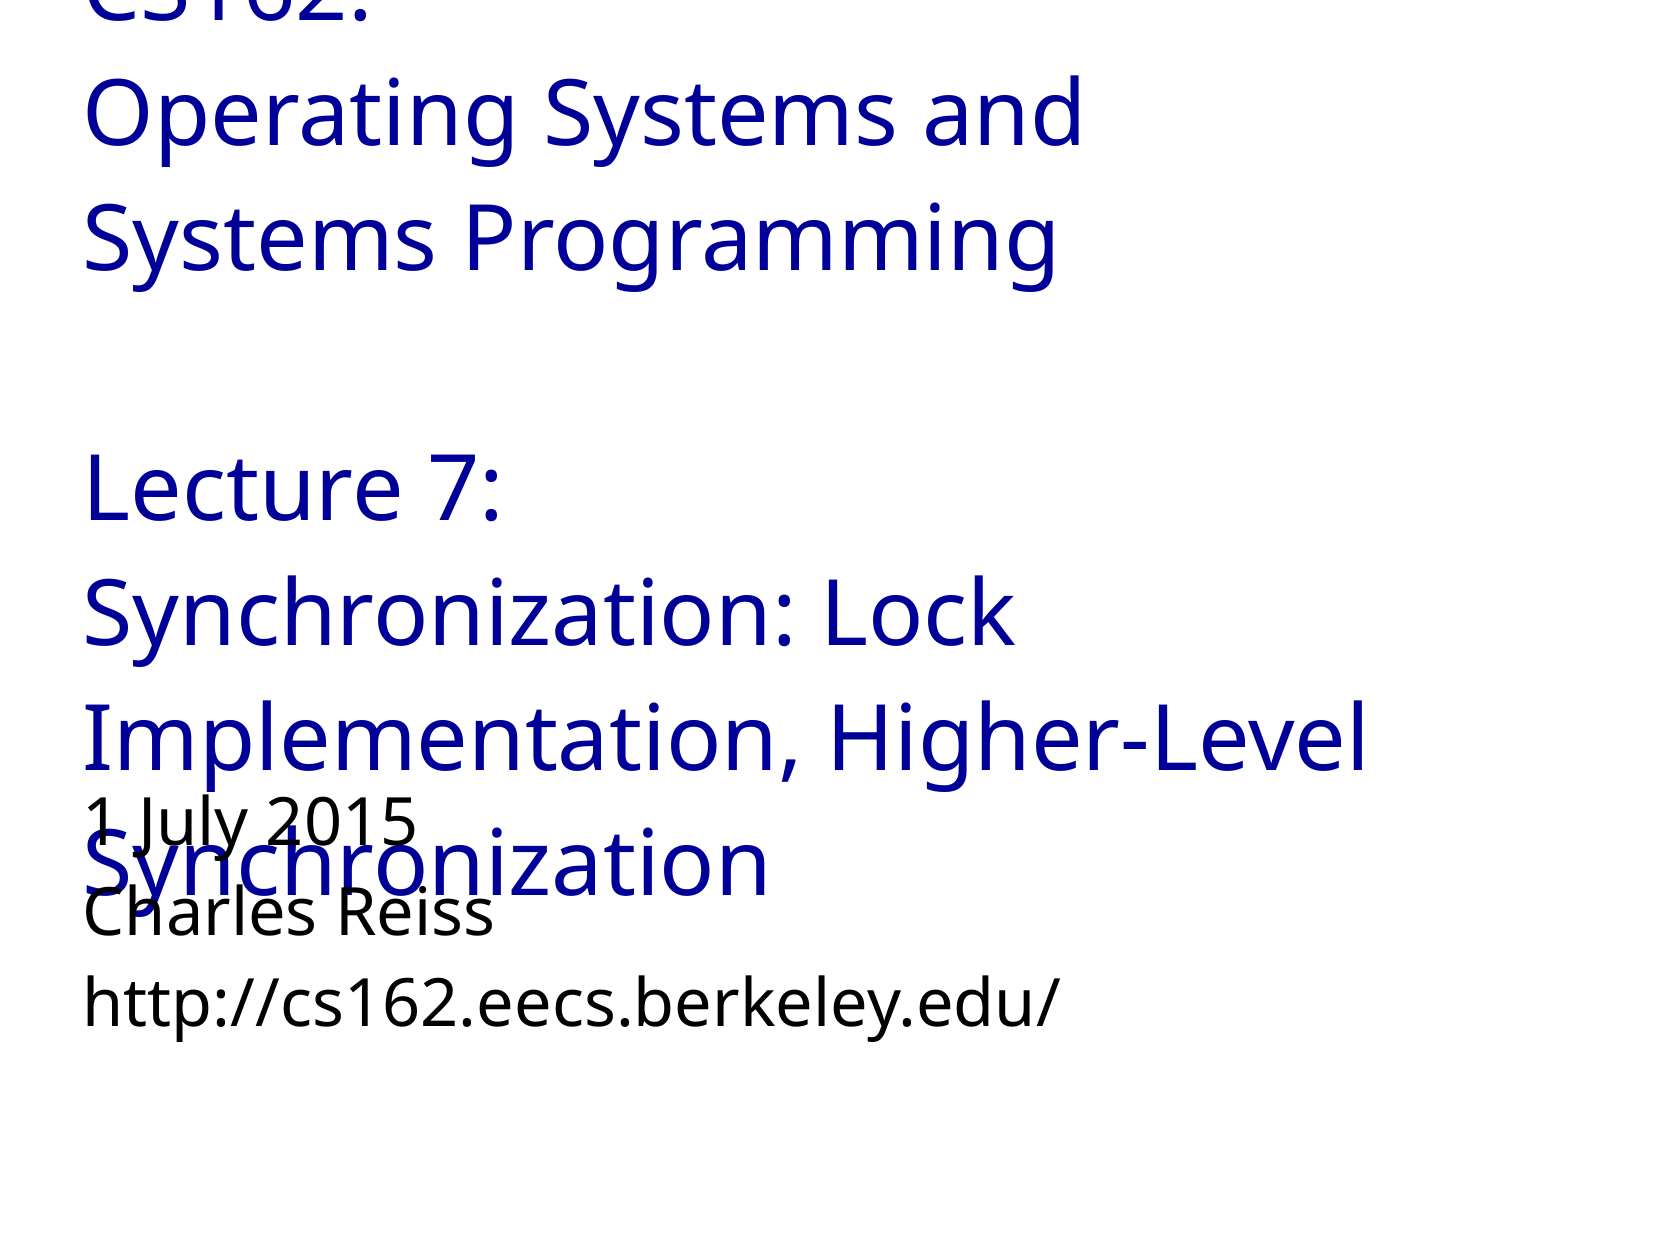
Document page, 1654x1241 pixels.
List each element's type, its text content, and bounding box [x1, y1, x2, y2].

title CS162: Operating Systems and Systems Programming Lecture 7: Synchronization: Lock Implementation, Higher-Level Synchronization [82, 67, 1636, 777]
subtitle 1 July 2015 Charles Reiss http://cs162.eecs.berkeley.edu/ [82, 797, 1571, 1022]
